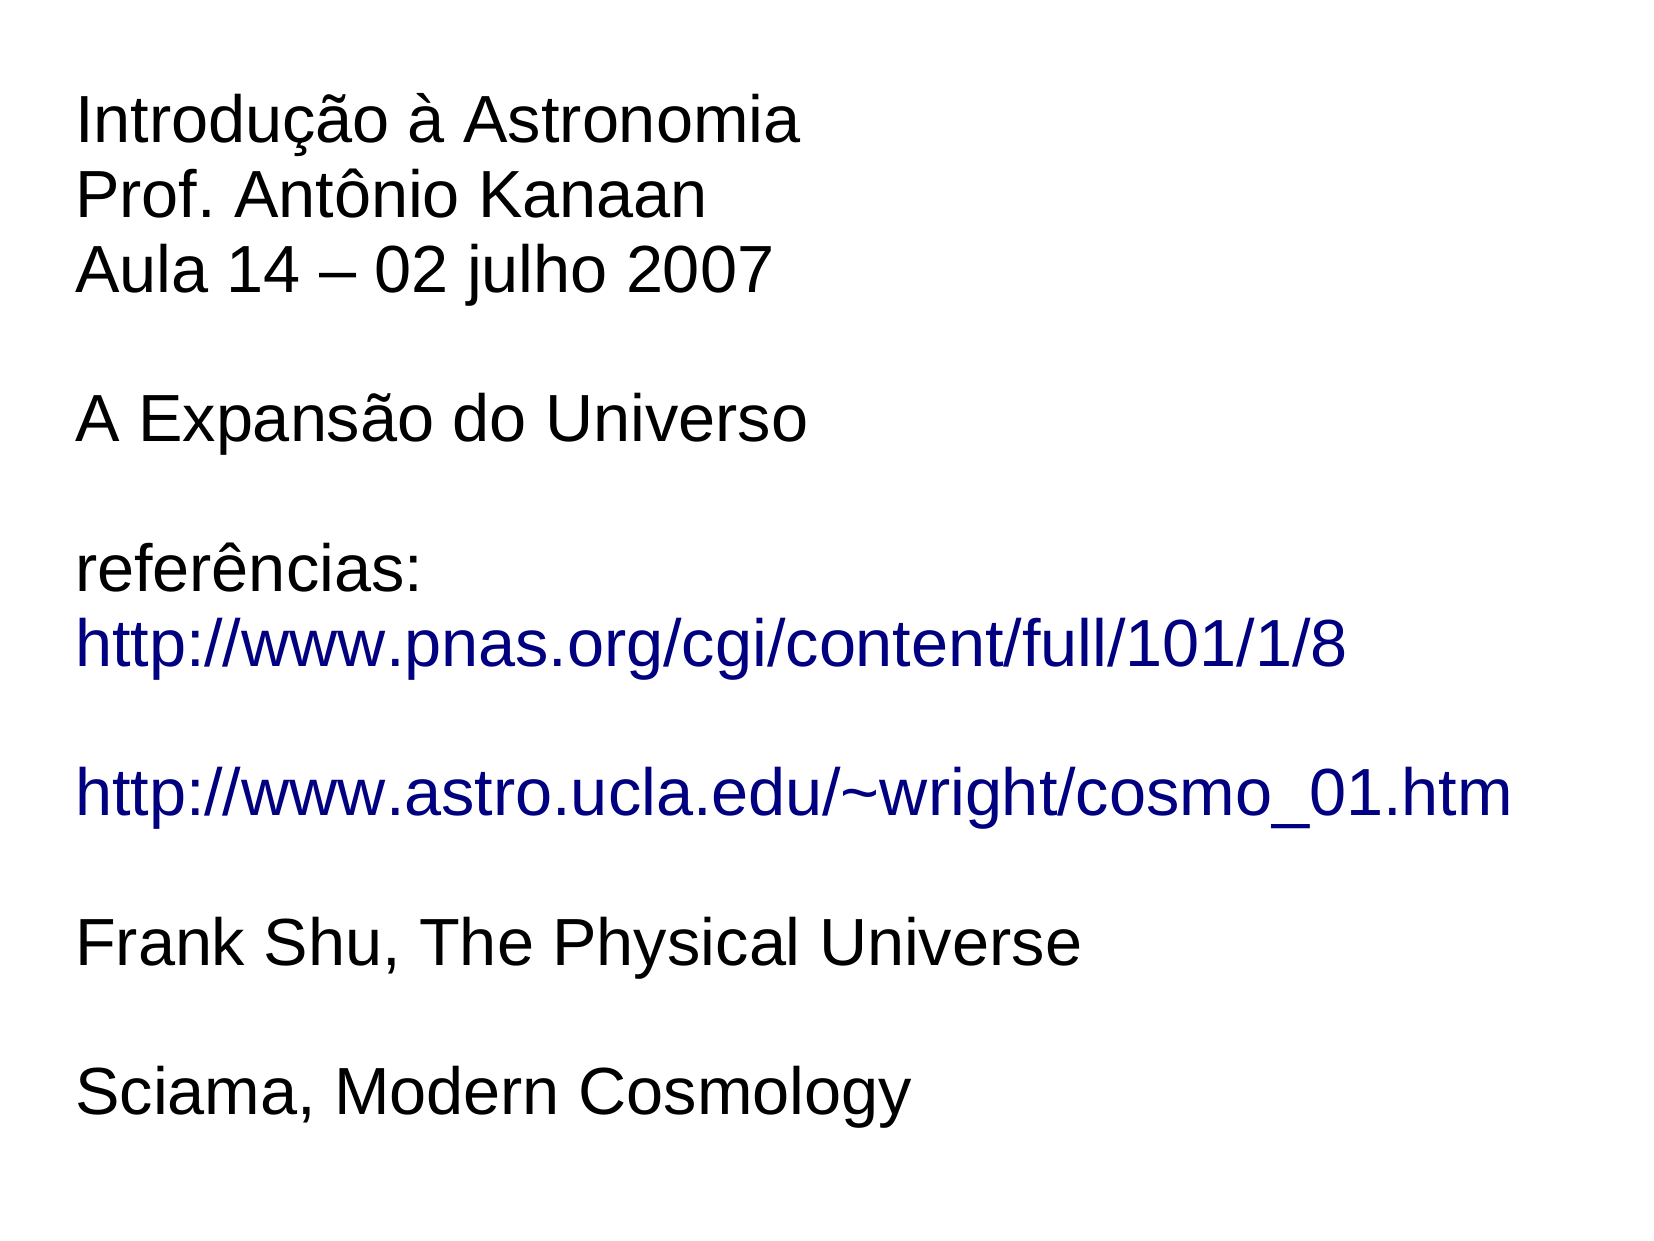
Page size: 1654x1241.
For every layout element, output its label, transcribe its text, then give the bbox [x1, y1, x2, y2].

text_box Introdução à Astronomia Prof. Antônio Kanaan Aula 14 – 02 julho 2007 A Expansão do Universo referências: http://www.pnas.org/cgi/content/full/101/1/8 http://www.astro.ucla.edu/~wright/cosmo_01.htm Frank Shu, The Physical Universe Sciama, Modern Cosmology [60, 75, 1576, 1163]
